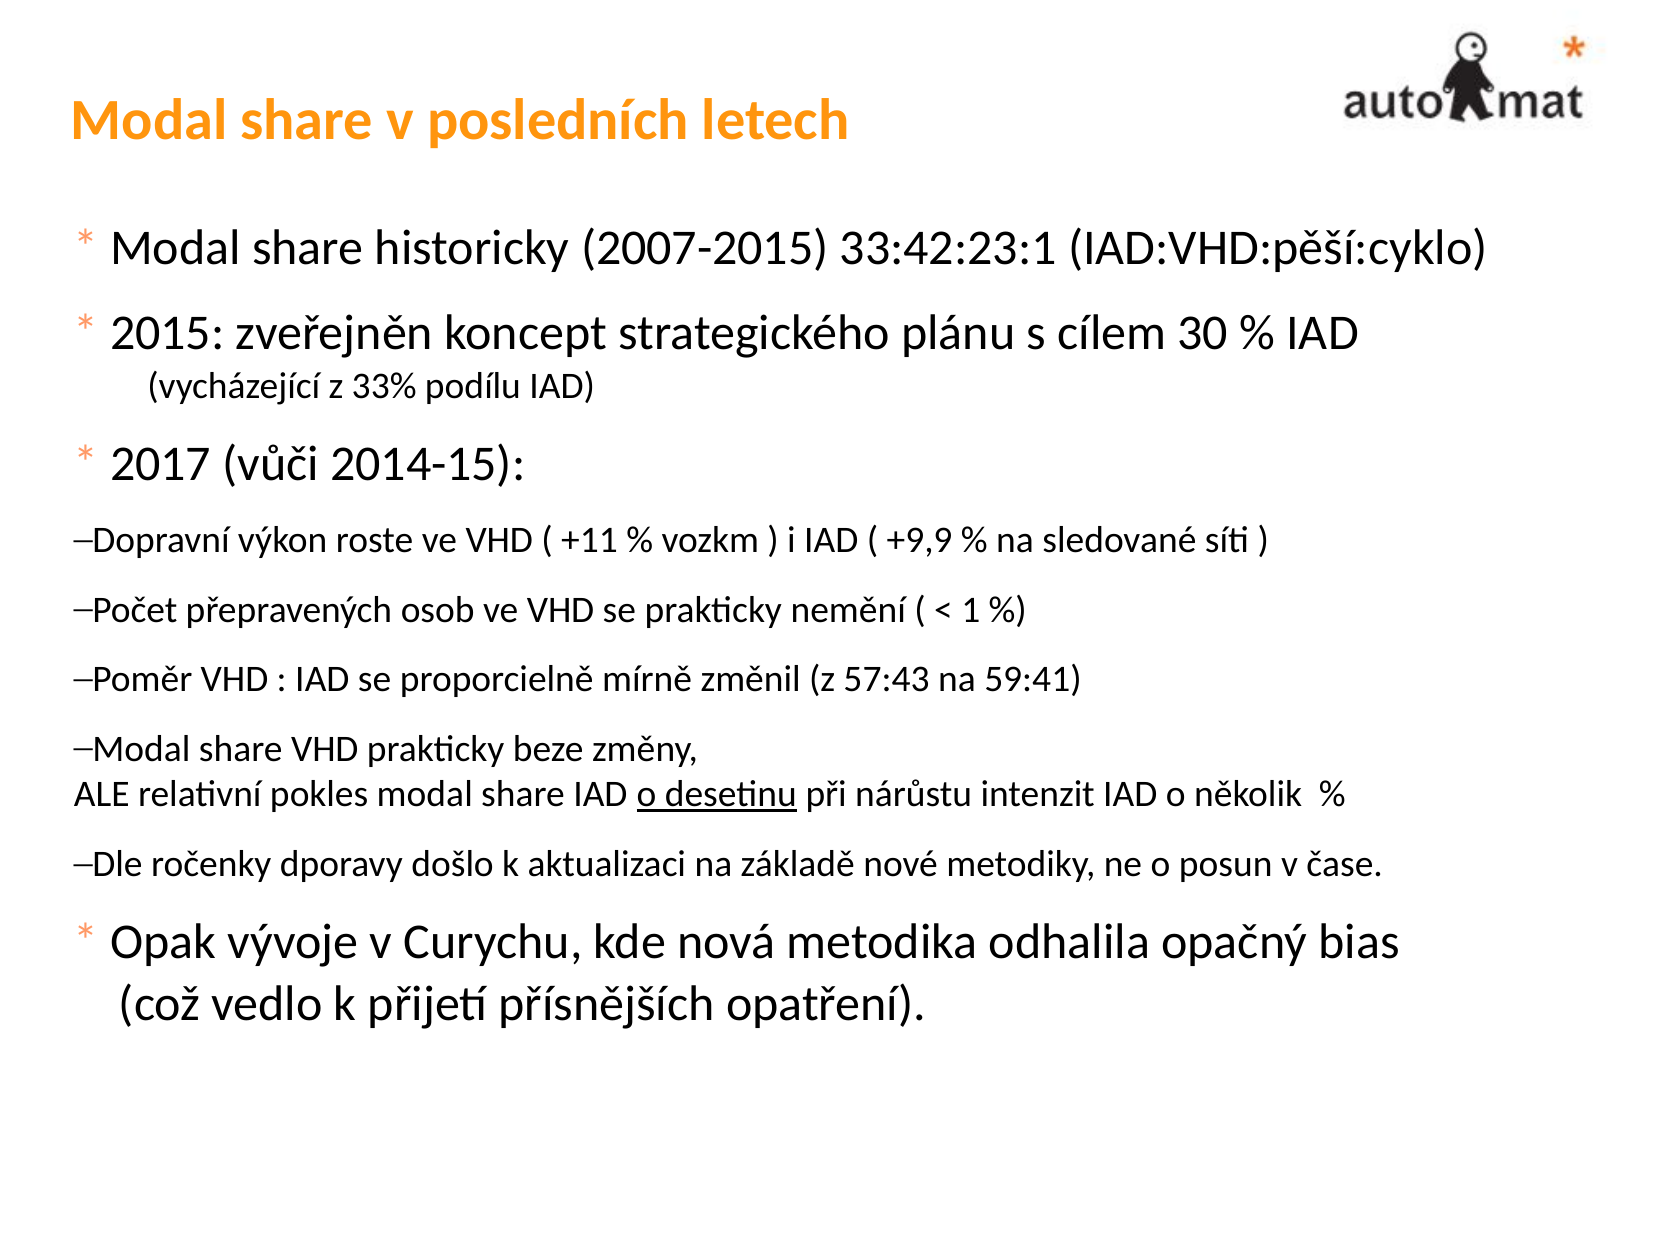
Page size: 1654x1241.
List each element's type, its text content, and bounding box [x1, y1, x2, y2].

text_box * Modal share historicky (2007-2015) 33:42:23:1 (IAD:VHD:pěší:cyklo) * 2015: zveřejněn koncept strategického plánu s cílem 30 % IAD (vycházející z 33% podílu IAD) * 2017 (vůči 2014-15): Dopravní výkon roste ve VHD ( +11 % vozkm ) i IAD ( +9,9 % na sledované síti ) Počet přepravených osob ve VHD se prakticky nemění ( < 1 %) Poměr VHD : IAD se proporcielně mírně změnil (z 57:43 na 59:41) Modal share VHD prakticky beze změny, ALE relativní pokles modal share IAD o desetinu při nárůstu intenzit IAD o několik % Dle ročenky dporavy došlo k aktualizaci na základě nové metodiky, ne o posun v čase. * Opak vývoje v Curychu, kde nová metodika odhalila opačný bias (což vedlo k přijetí přísnějších opatření). [59, 206, 1571, 1181]
picture [1300, 0, 1636, 151]
text_box Modal share v posledních letech [70, 82, 1536, 206]
